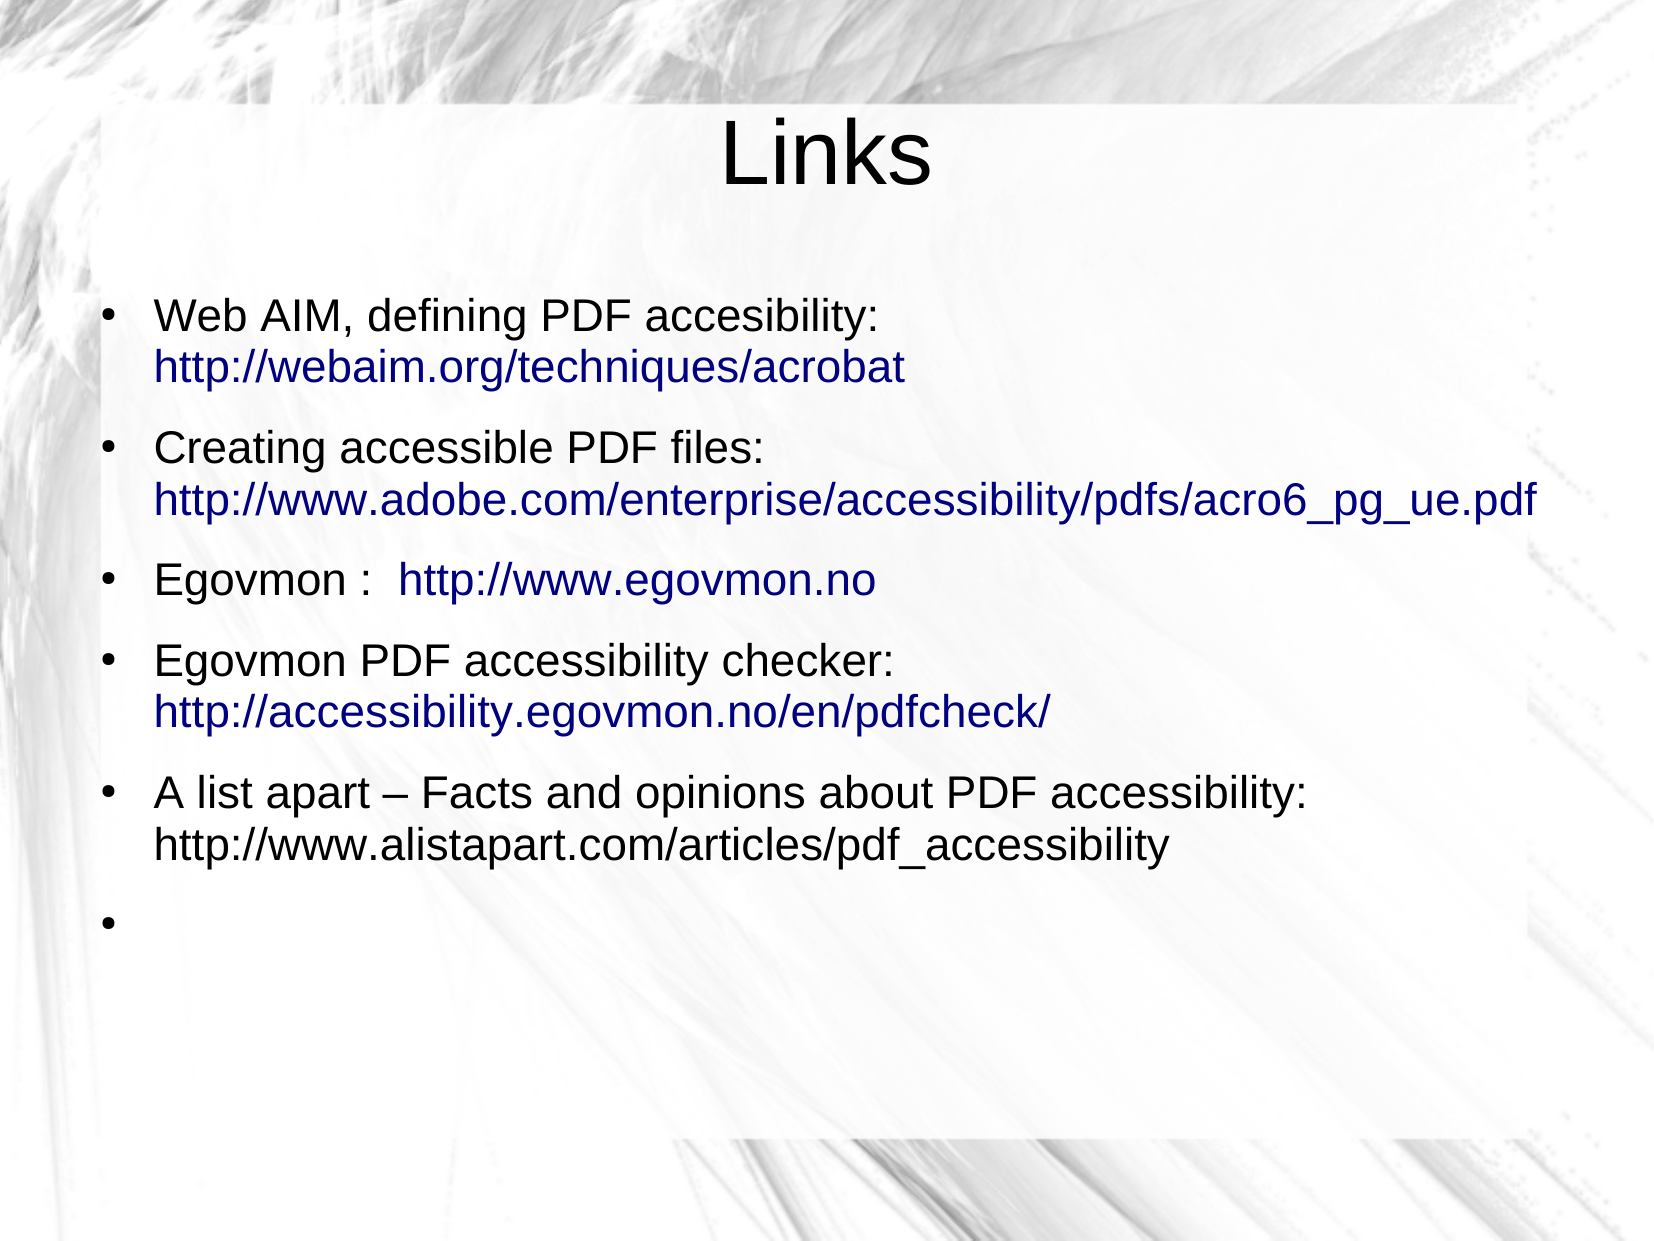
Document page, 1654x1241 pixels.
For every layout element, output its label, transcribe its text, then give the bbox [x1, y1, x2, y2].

picture [0, 0, 1654, 1241]
title Links [82, 56, 1571, 250]
list Web AIM, defining PDF accesibility: http://webaim.org/techniques/acrobat Creating accessible PDF files: http://www.adobe.com/enterprise/accessibility/pdfs/acro6_pg_ue.pdf Egovmon : http://www.egovmon.no Egovmon PDF accessibility checker: http://accessibility.egovmon.no/en/pdfcheck/ A list apart – Facts and opinions about PDF accessibility: http://www.alistapart.com/articles/pdf_accessibility [82, 290, 1571, 1094]
